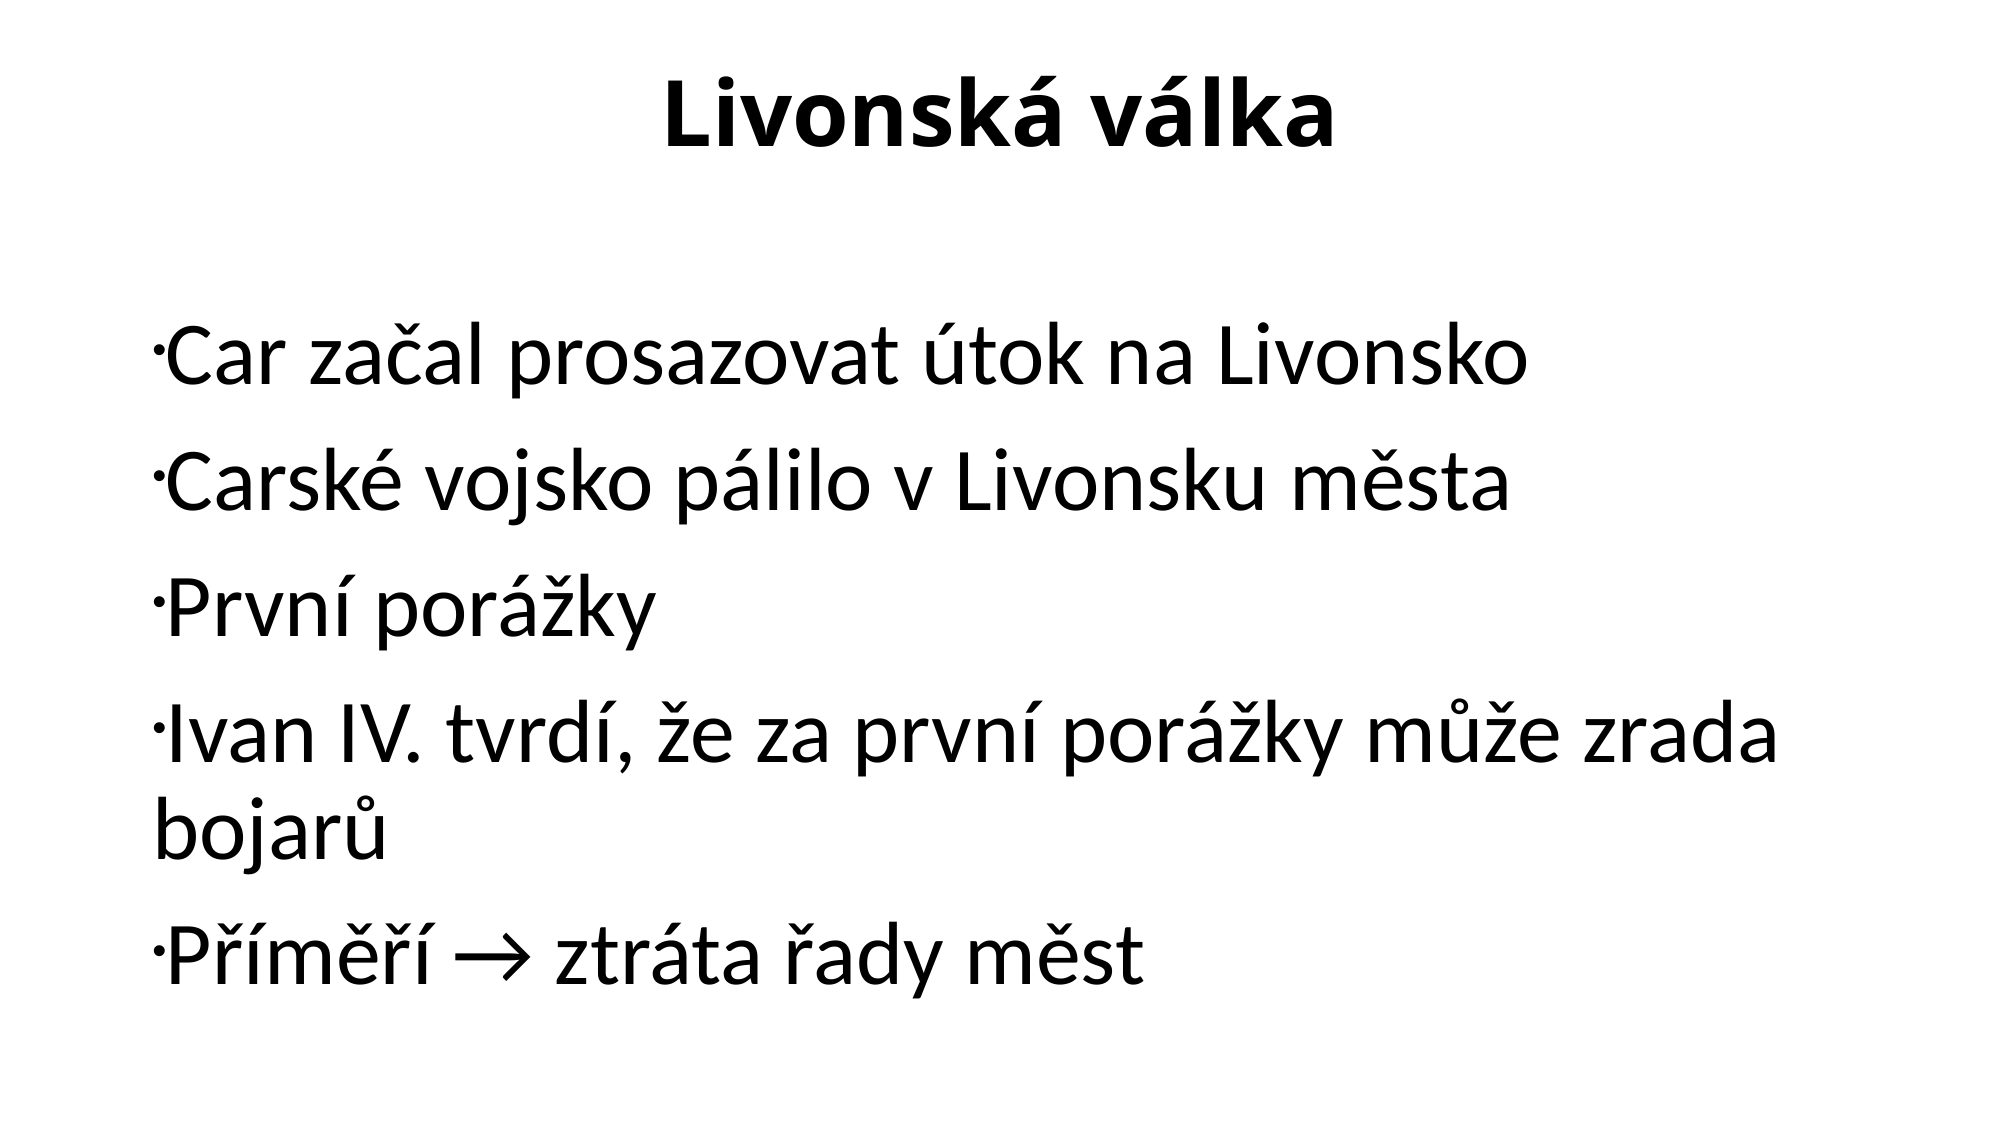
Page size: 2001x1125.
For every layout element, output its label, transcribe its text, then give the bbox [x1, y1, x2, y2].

list Car začal prosazovat útok na Livonsko Carské vojsko pálilo v Livonsku města První porážky Ivan IV. tvrdí, že za první porážky může zrada bojarů Příměří → ztráta řady měst [137, 299, 1863, 1014]
title Livonská válka [137, 59, 1863, 278]
